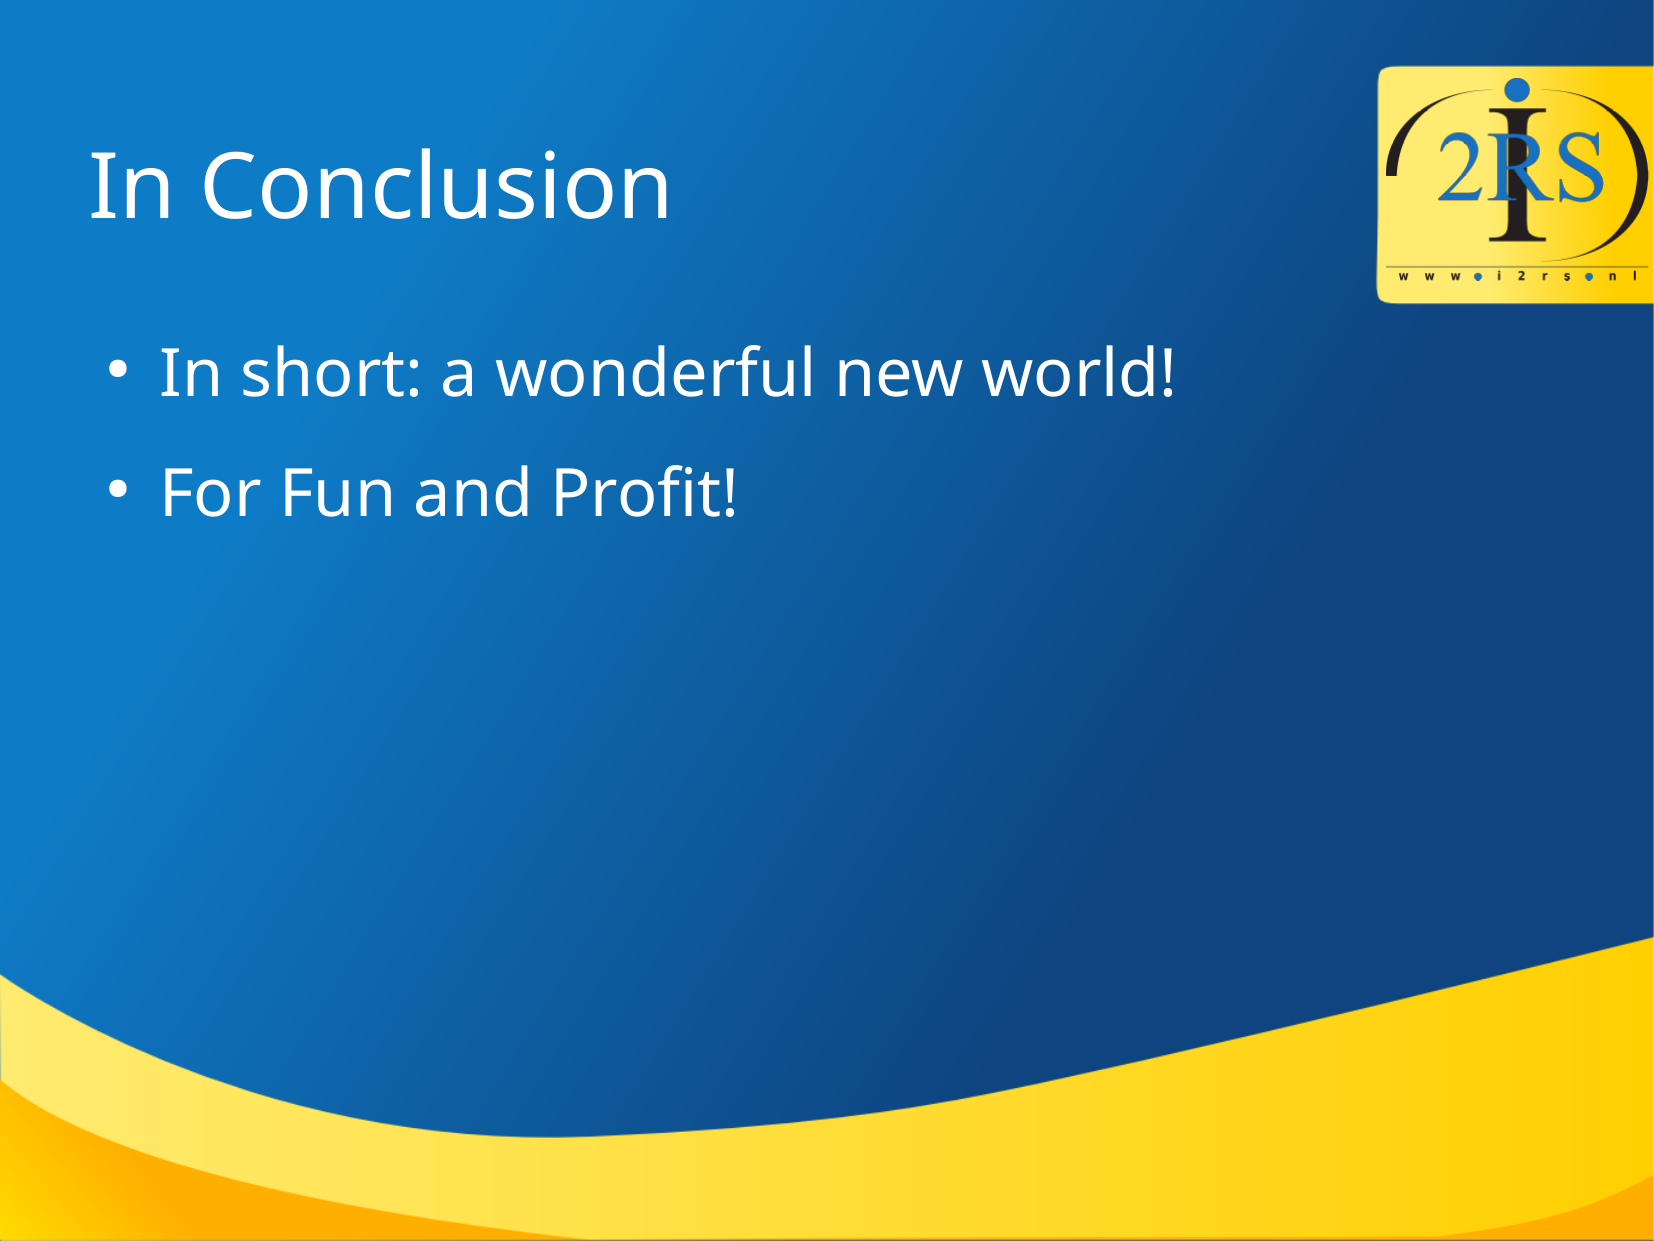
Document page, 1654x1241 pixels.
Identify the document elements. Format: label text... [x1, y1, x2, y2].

title In Conclusion [88, 70, 1335, 296]
list In short: a wonderful new world! For Fun and Profit! [88, 324, 1565, 945]
picture [0, 0, 1654, 1241]
